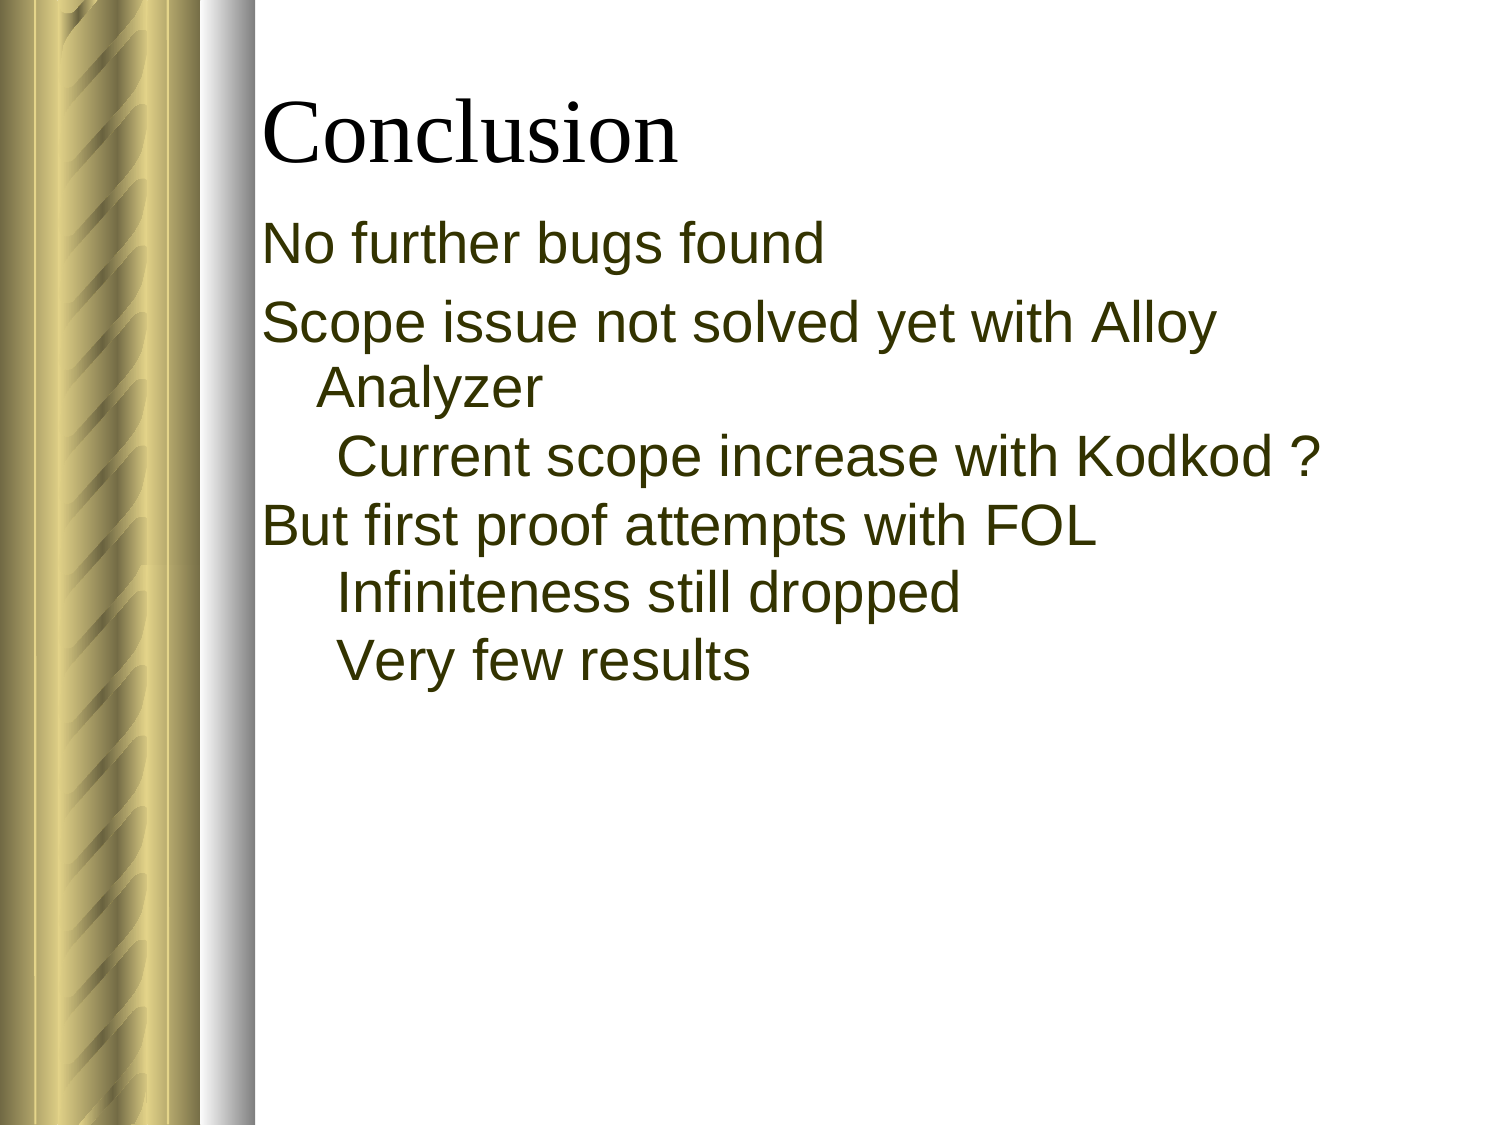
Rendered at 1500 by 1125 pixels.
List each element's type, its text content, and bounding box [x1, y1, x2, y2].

title Conclusion [246, 37, 1476, 202]
list No further bugs found Scope issue not solved yet with Alloy Analyzer Current scope increase with Kodkod ? But first proof attempts with FOL Infiniteness still dropped Very few results [246, 202, 1476, 833]
